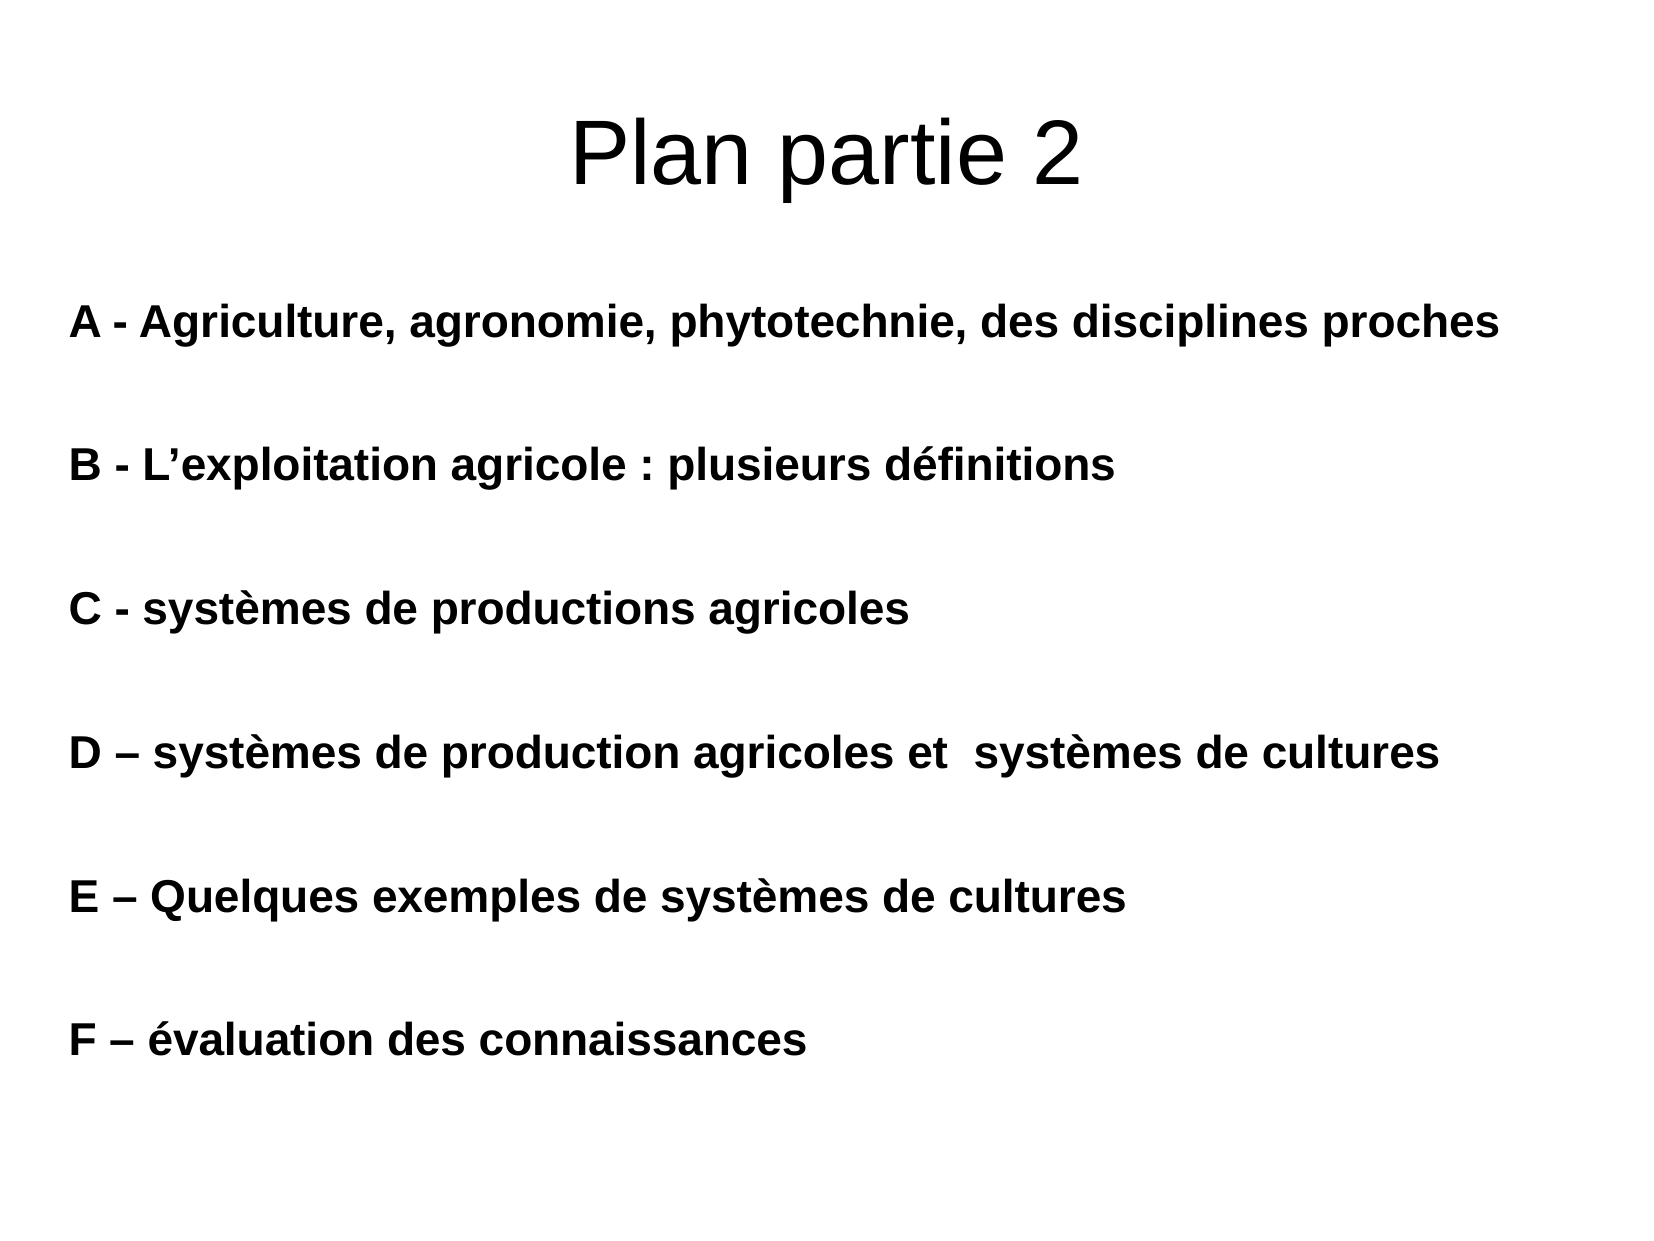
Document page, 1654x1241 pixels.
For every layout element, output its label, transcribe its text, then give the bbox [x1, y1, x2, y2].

list A - Agriculture, agronomie, phytotechnie, des disciplines proches B - L’exploitation agricole : plusieurs définitions C - systèmes de productions agricoles D – systèmes de production agricoles et systèmes de cultures E – Quelques exemples de systèmes de cultures F – évaluation des connaissances [68, 295, 1524, 1104]
title Plan partie 2 [82, 49, 1571, 257]
